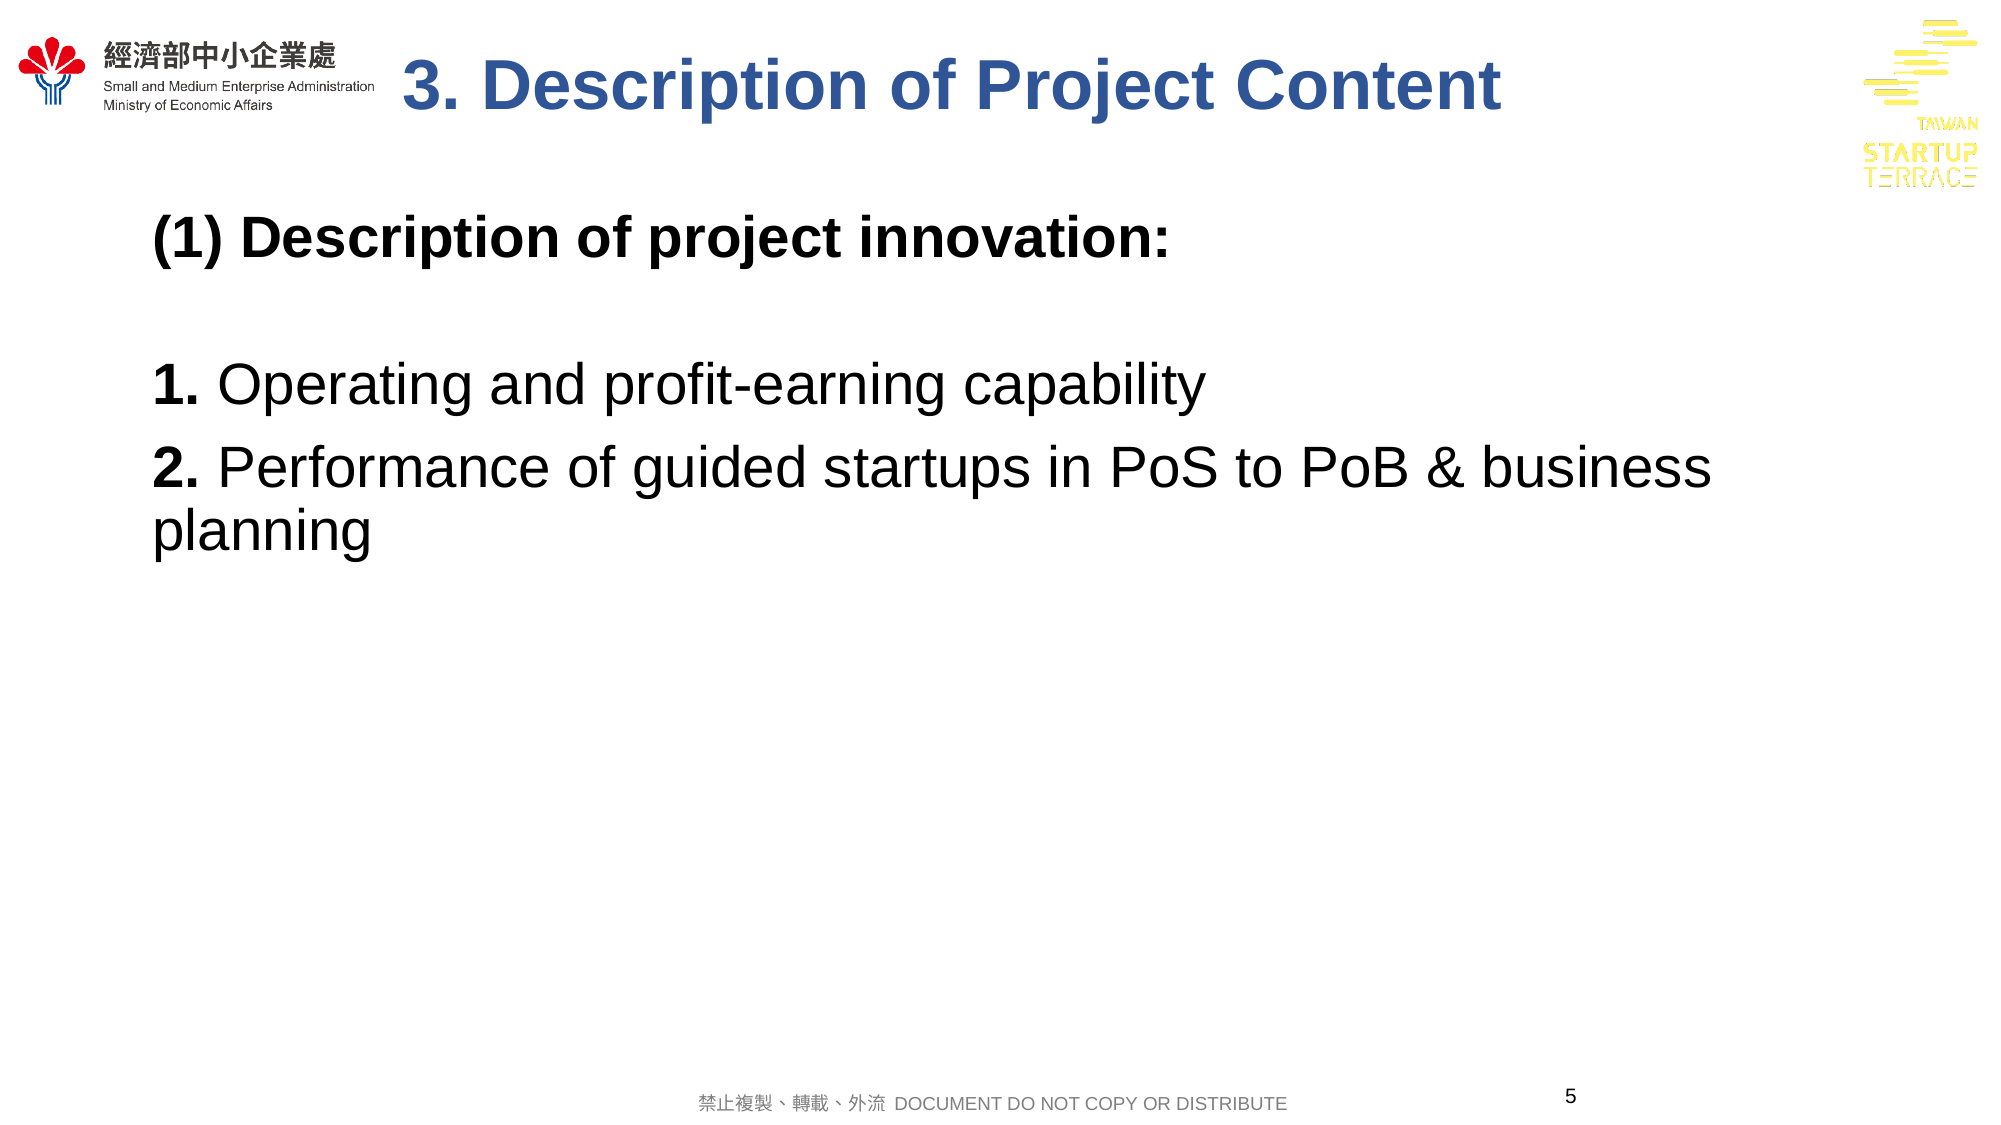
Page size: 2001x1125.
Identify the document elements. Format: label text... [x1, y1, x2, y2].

title 3. Description of Project Content [387, 2, 1796, 171]
text_box 5 [1550, 1064, 2000, 1125]
list (1) Description of project innovation: 1. Operating and profit-earning capability 2. Performance of guided startups in PoS to PoB & business planning [137, 200, 1863, 1014]
